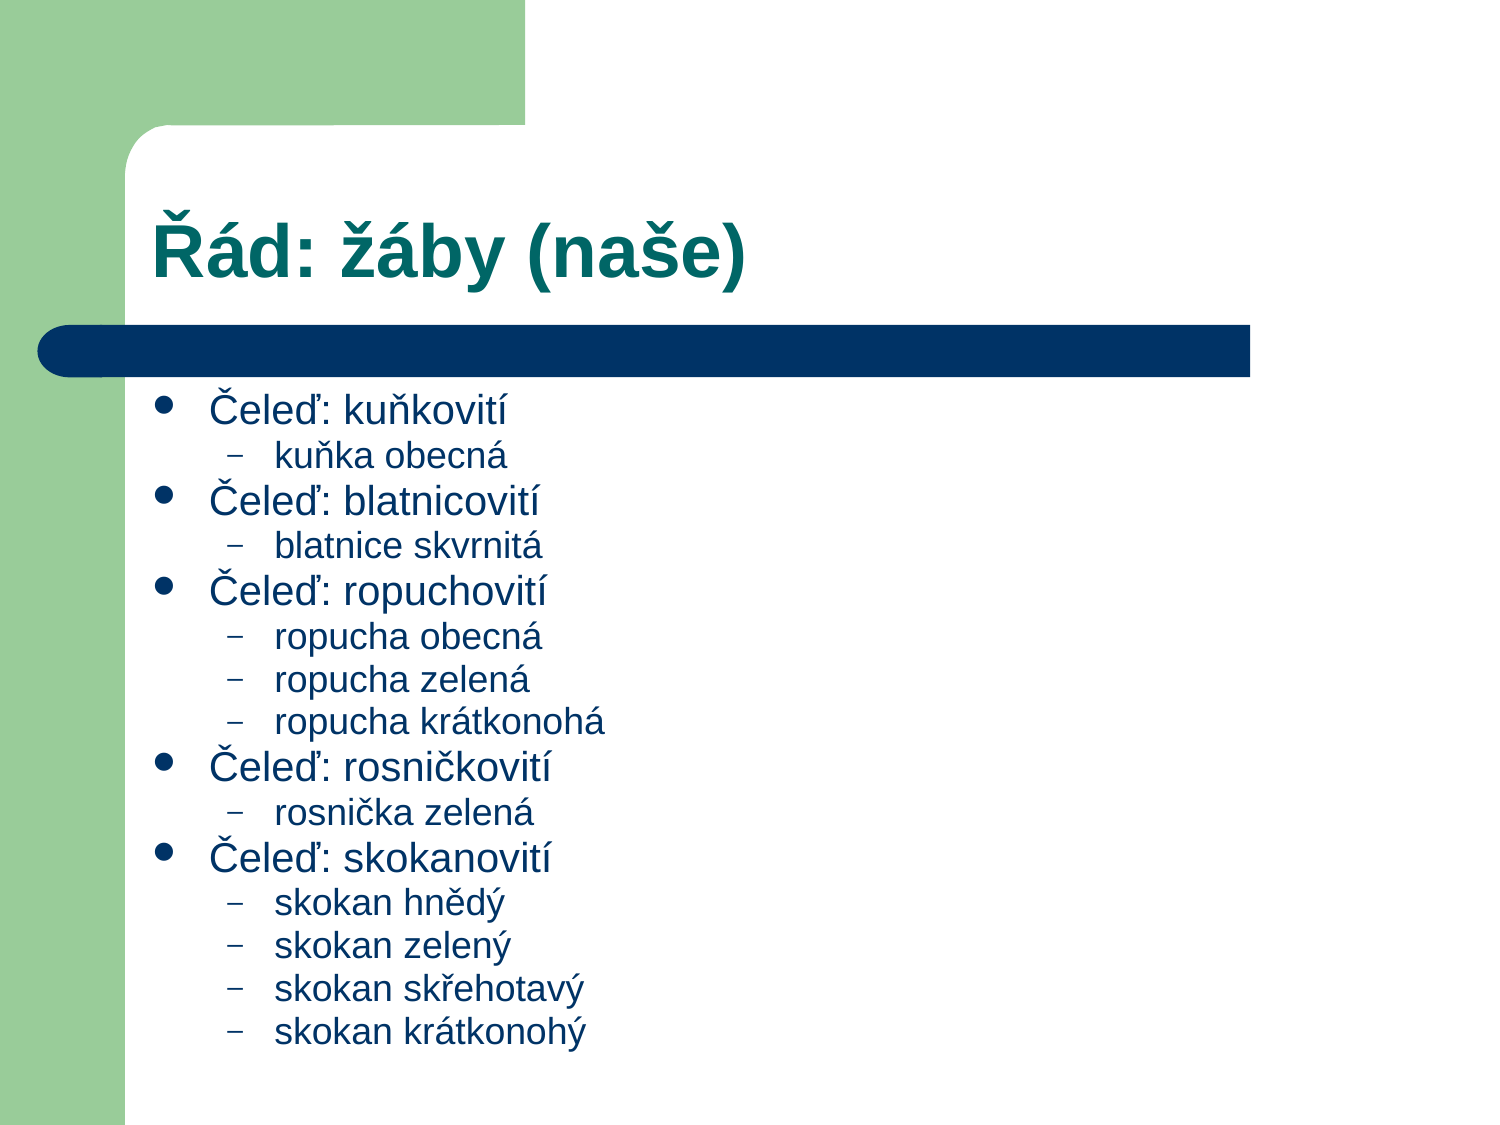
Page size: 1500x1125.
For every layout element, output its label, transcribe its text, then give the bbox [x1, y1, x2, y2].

list Čeleď: kuňkovití kuňka obecná Čeleď: blatnicovití blatnice skvrnitá Čeleď: ropuchovití ropucha obecná ropucha zelená ropucha krátkonohá Čeleď: rosničkovití rosnička zelená Čeleď: skokanovití skokan hnědý skokan zelený skokan skřehotavý skokan krátkonohý [137, 387, 1400, 1125]
title Řád: žáby (naše) [136, 136, 1414, 301]
